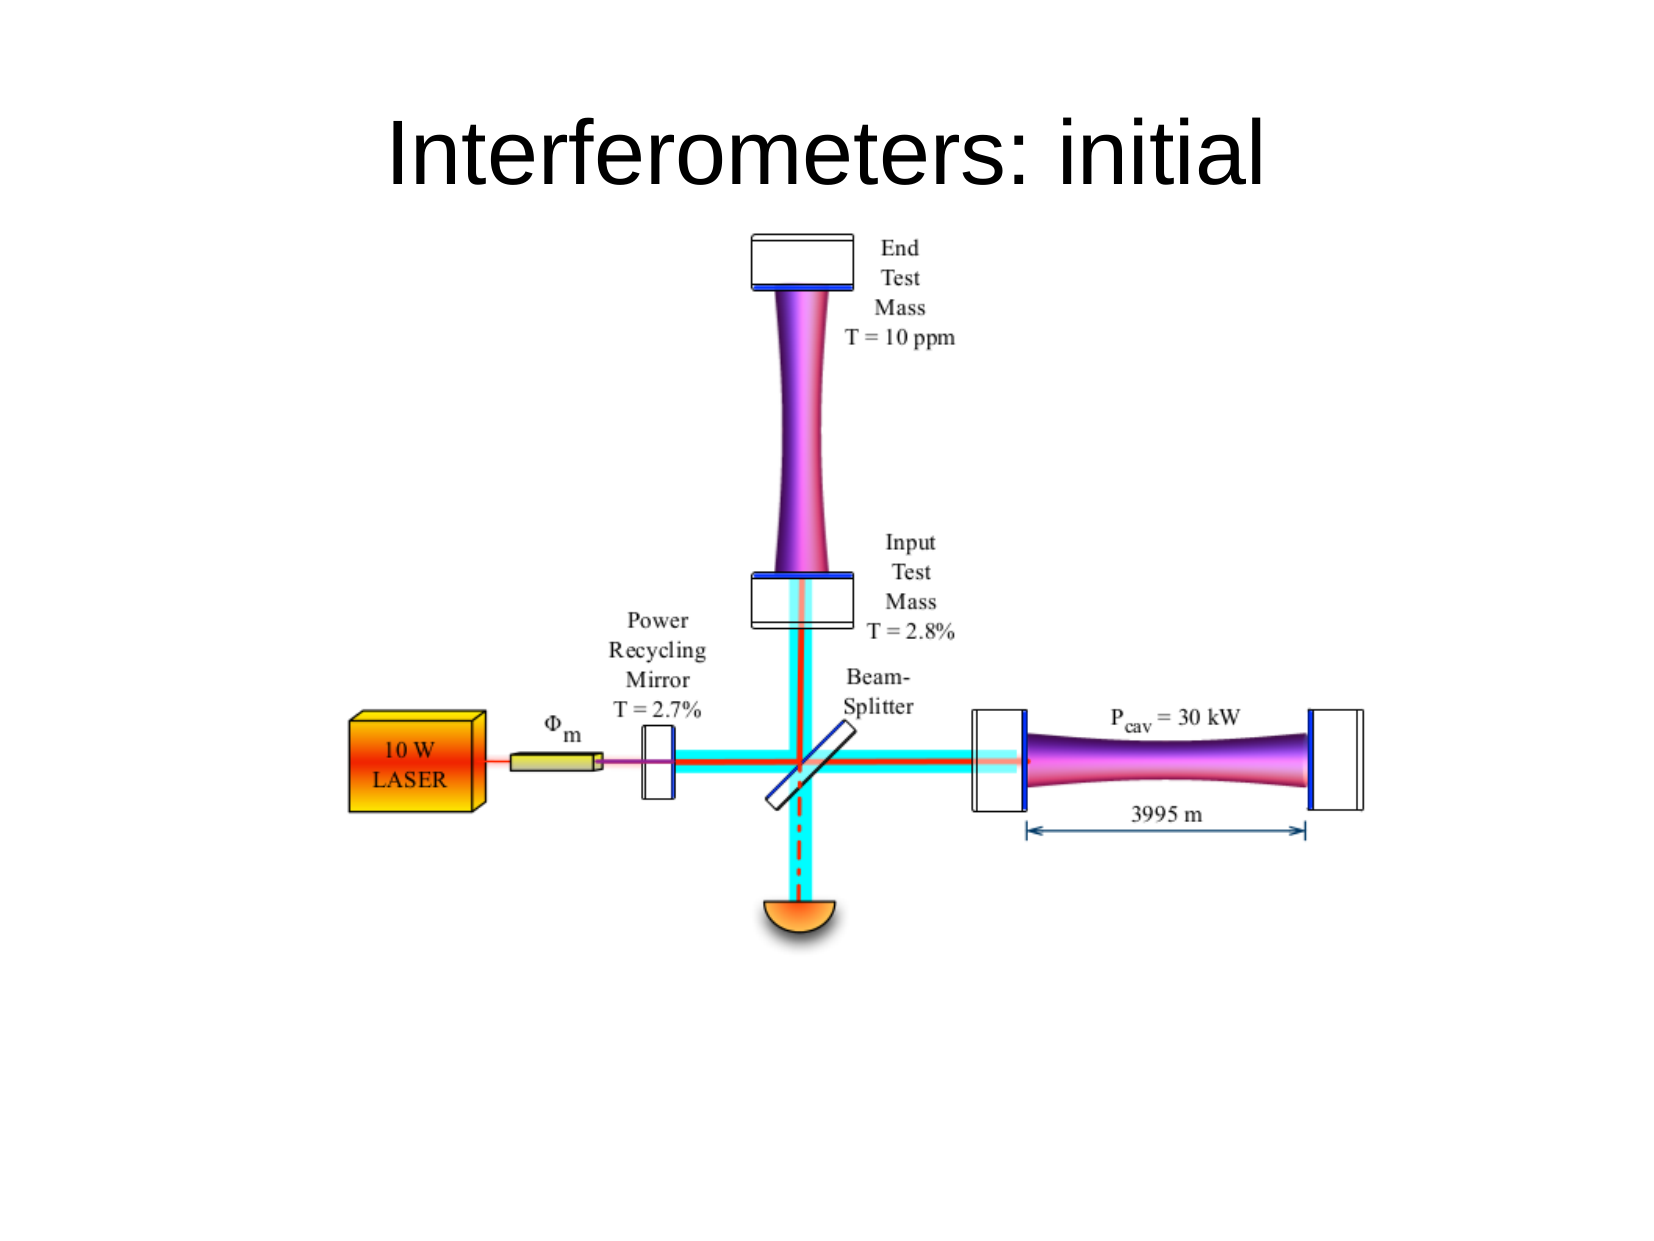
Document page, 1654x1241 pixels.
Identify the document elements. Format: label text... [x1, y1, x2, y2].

picture [249, 201, 1405, 980]
title Interferometers: initial [82, 49, 1571, 257]
